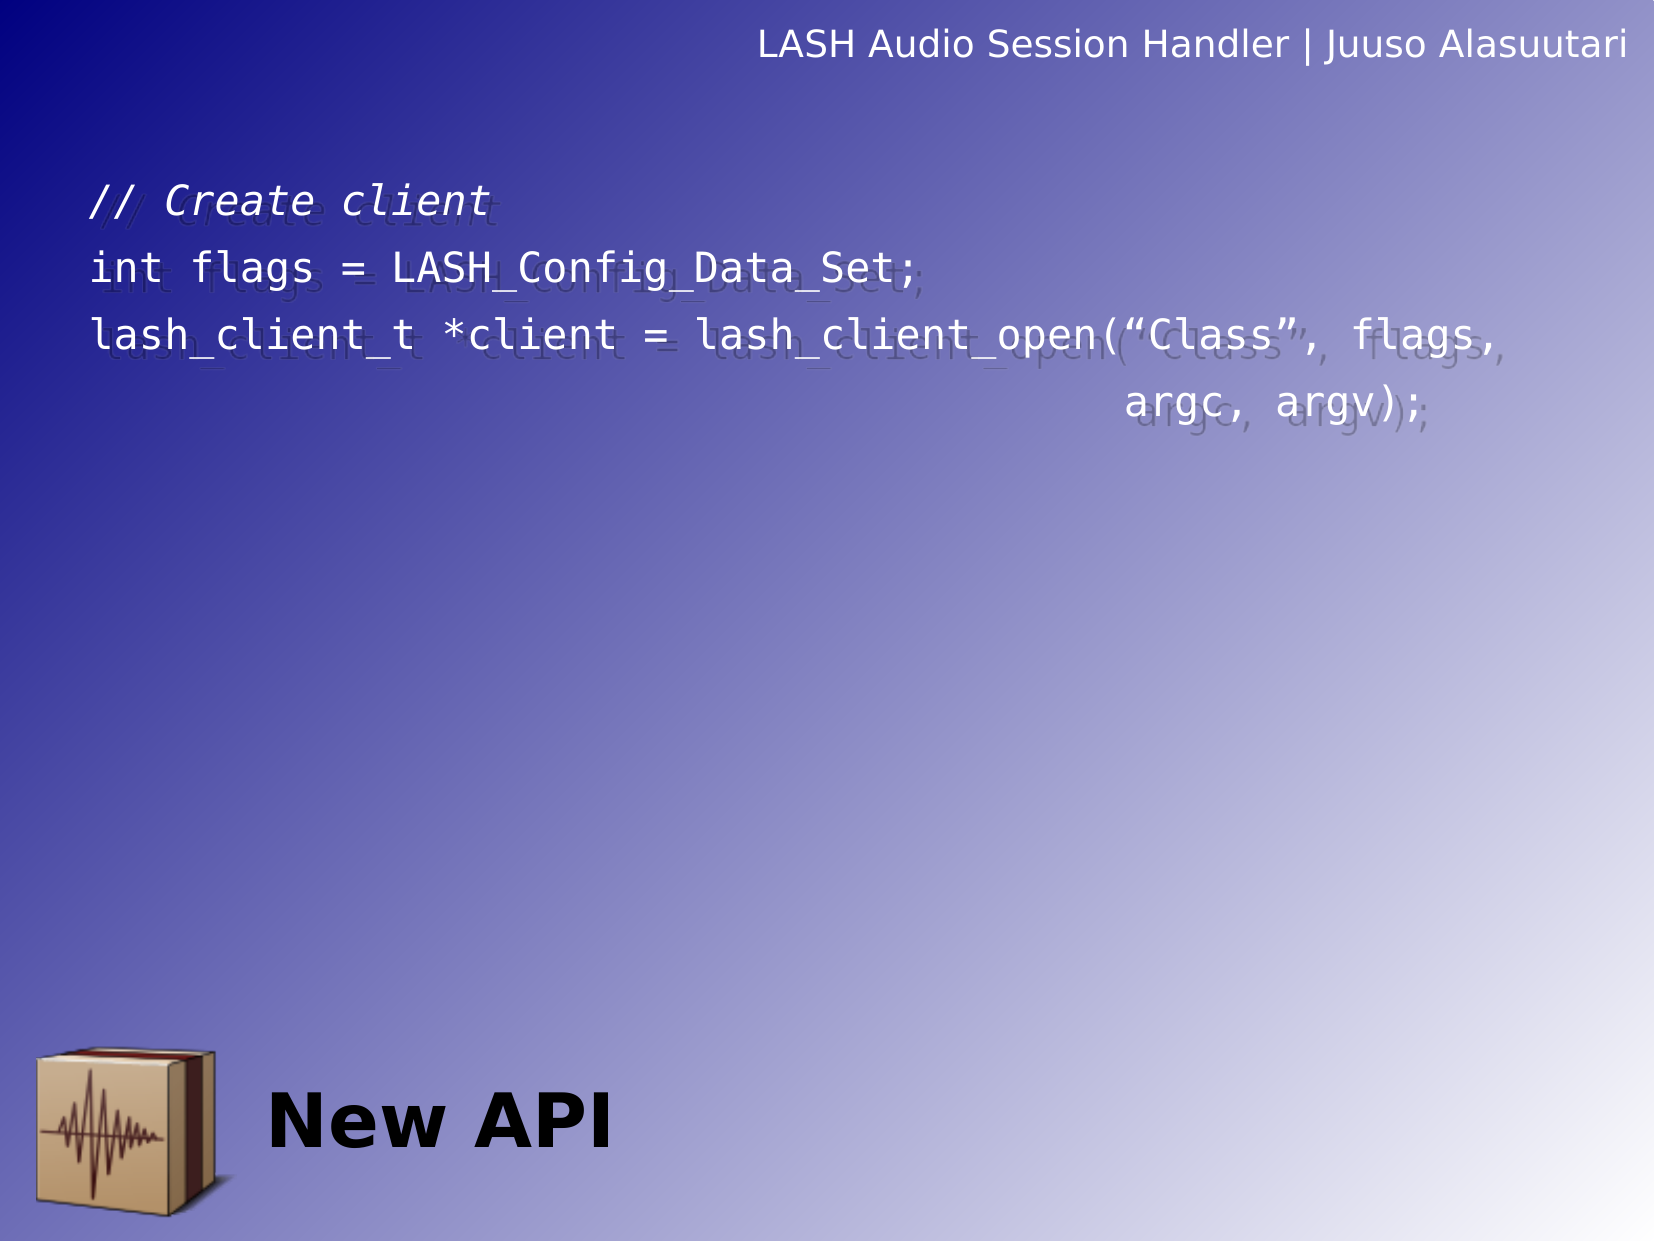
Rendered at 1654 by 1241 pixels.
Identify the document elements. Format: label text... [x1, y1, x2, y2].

title New API [265, 1033, 1625, 1211]
list // Create client int flags = LASH_Config_Data_Set; lash_client_t *client = lash_client_open(“Class”, flags, argc, argv); [88, 177, 1565, 1034]
picture [36, 1033, 237, 1234]
